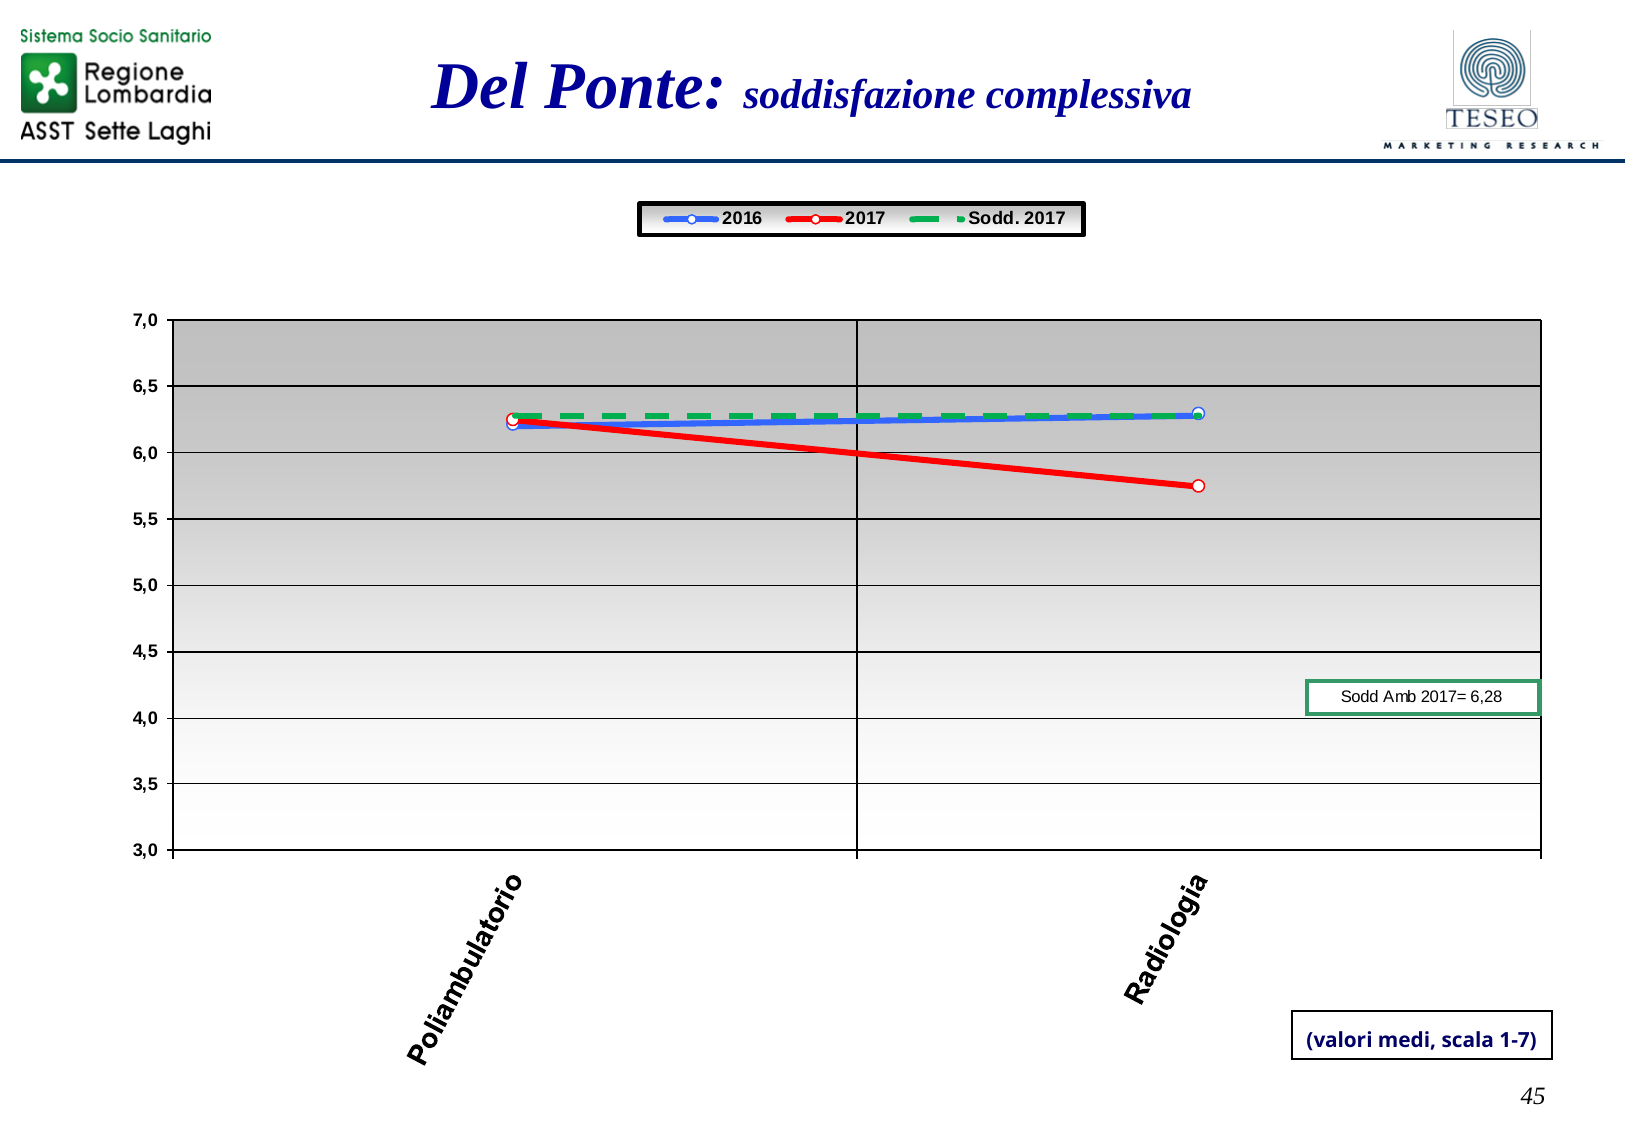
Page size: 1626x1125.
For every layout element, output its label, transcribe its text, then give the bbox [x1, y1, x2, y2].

text_box Del Ponte: soddisfazione complessiva [268, 19, 1356, 144]
picture [117, 190, 1604, 1125]
picture [1381, 30, 1604, 149]
picture [21, 26, 211, 148]
